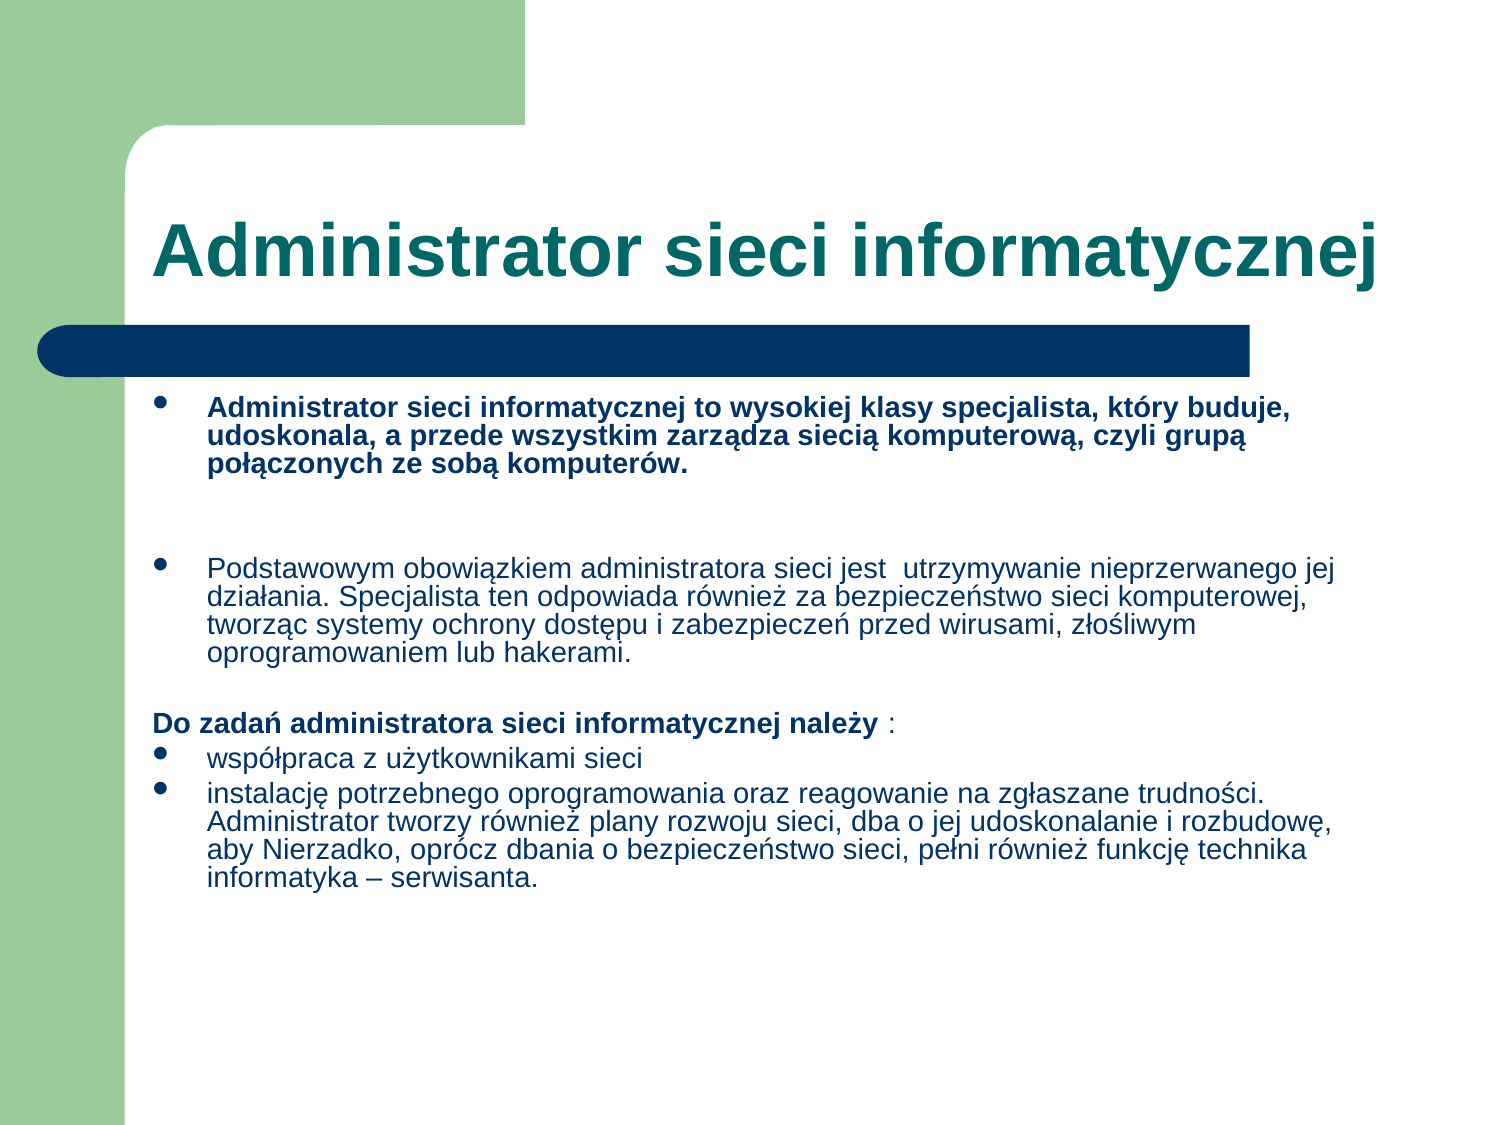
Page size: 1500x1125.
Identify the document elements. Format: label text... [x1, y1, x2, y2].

list Administrator sieci informatycznej to wysokiej klasy specjalista, który buduje, udoskonala, a przede wszystkim zarządza siecią komputerową, czyli grupą połączonych ze sobą komputerów. Podstawowym obowiązkiem administratora sieci jest utrzymywanie nieprzerwanego jej działania. Specjalista ten odpowiada również za bezpieczeństwo sieci komputerowej, tworząc systemy ochrony dostępu i zabezpieczeń przed wirusami, złośliwym oprogramowaniem lub hakerami. Do zadań administratora sieci informatycznej należy : współpraca z użytkownikami sieci instalację potrzebnego oprogramowania oraz reagowanie na zgłaszane trudności. Administrator tworzy również plany rozwoju sieci, dba o jej udoskonalanie i rozbudowę, aby Nierzadko, oprócz dbania o bezpieczeństwo sieci, pełni również funkcję technika informatyka – serwisanta. [137, 387, 1400, 999]
text_box Administrator sieci informatycznej [136, 136, 1414, 301]
